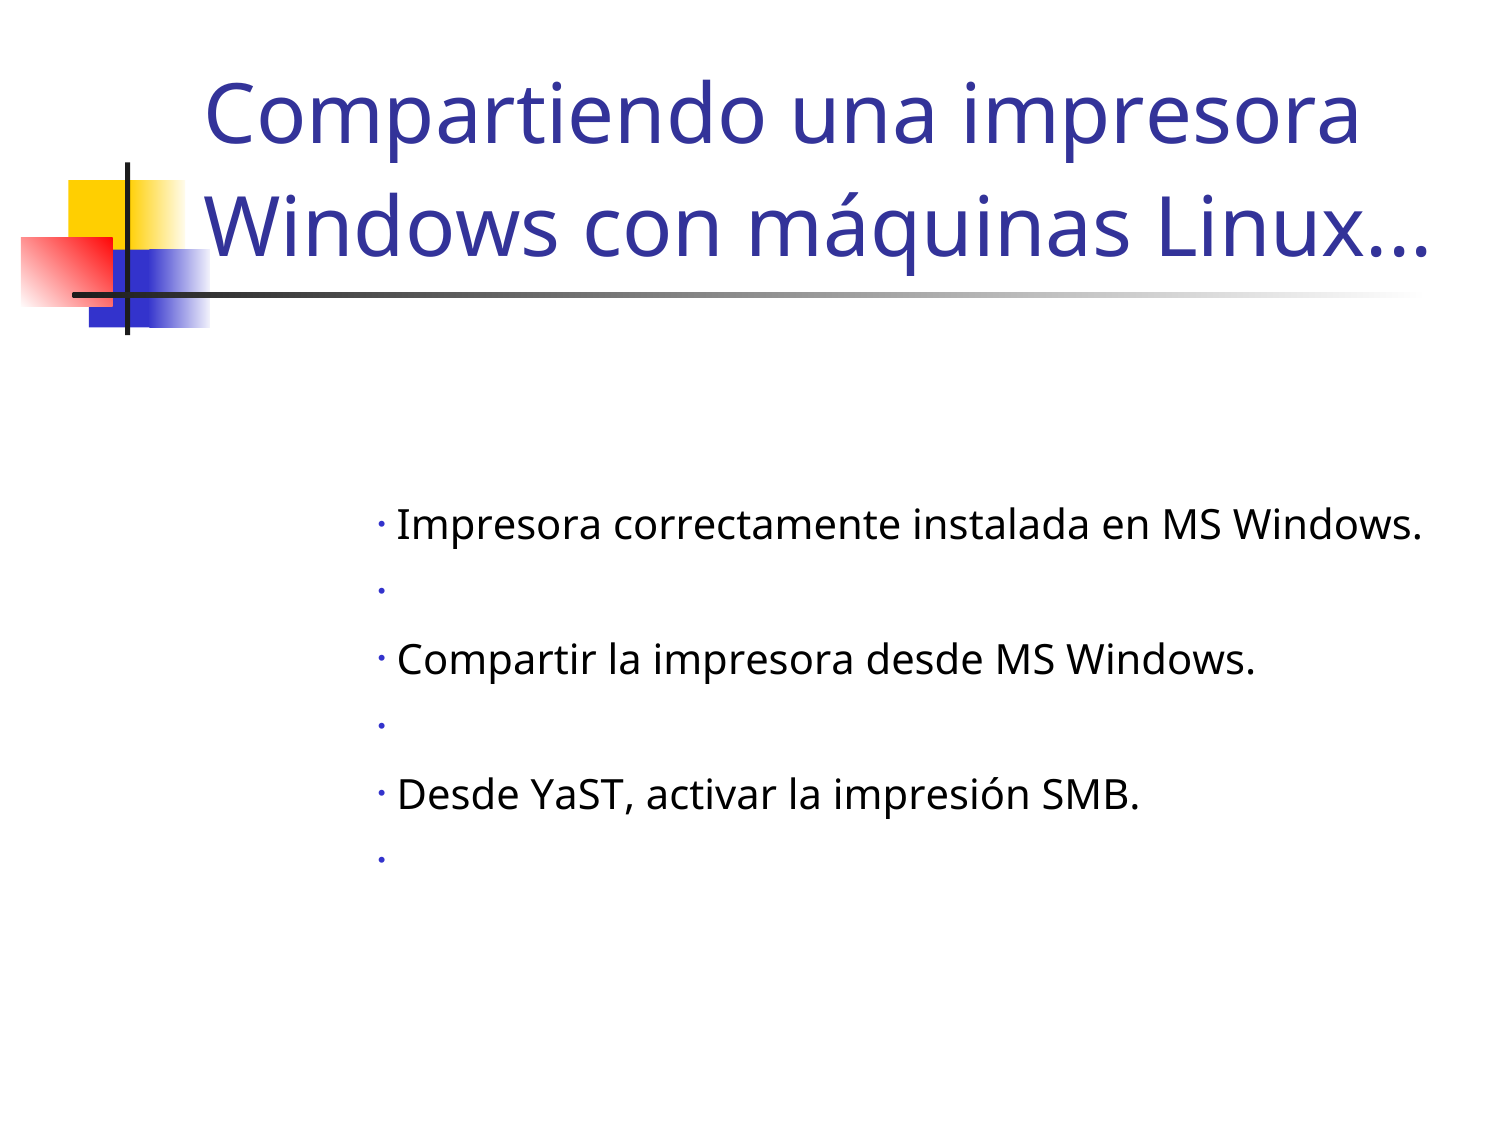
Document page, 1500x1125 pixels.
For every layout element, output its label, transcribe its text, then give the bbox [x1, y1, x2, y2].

title Compartiendo una impresora Windows con máquinas Linux... [188, 73, 1468, 289]
text_box Impresora correctamente instalada en MS Windows. Compartir la impresora desde MS Windows. Desde YaST, activar la impresión SMB. [362, 487, 1413, 951]
